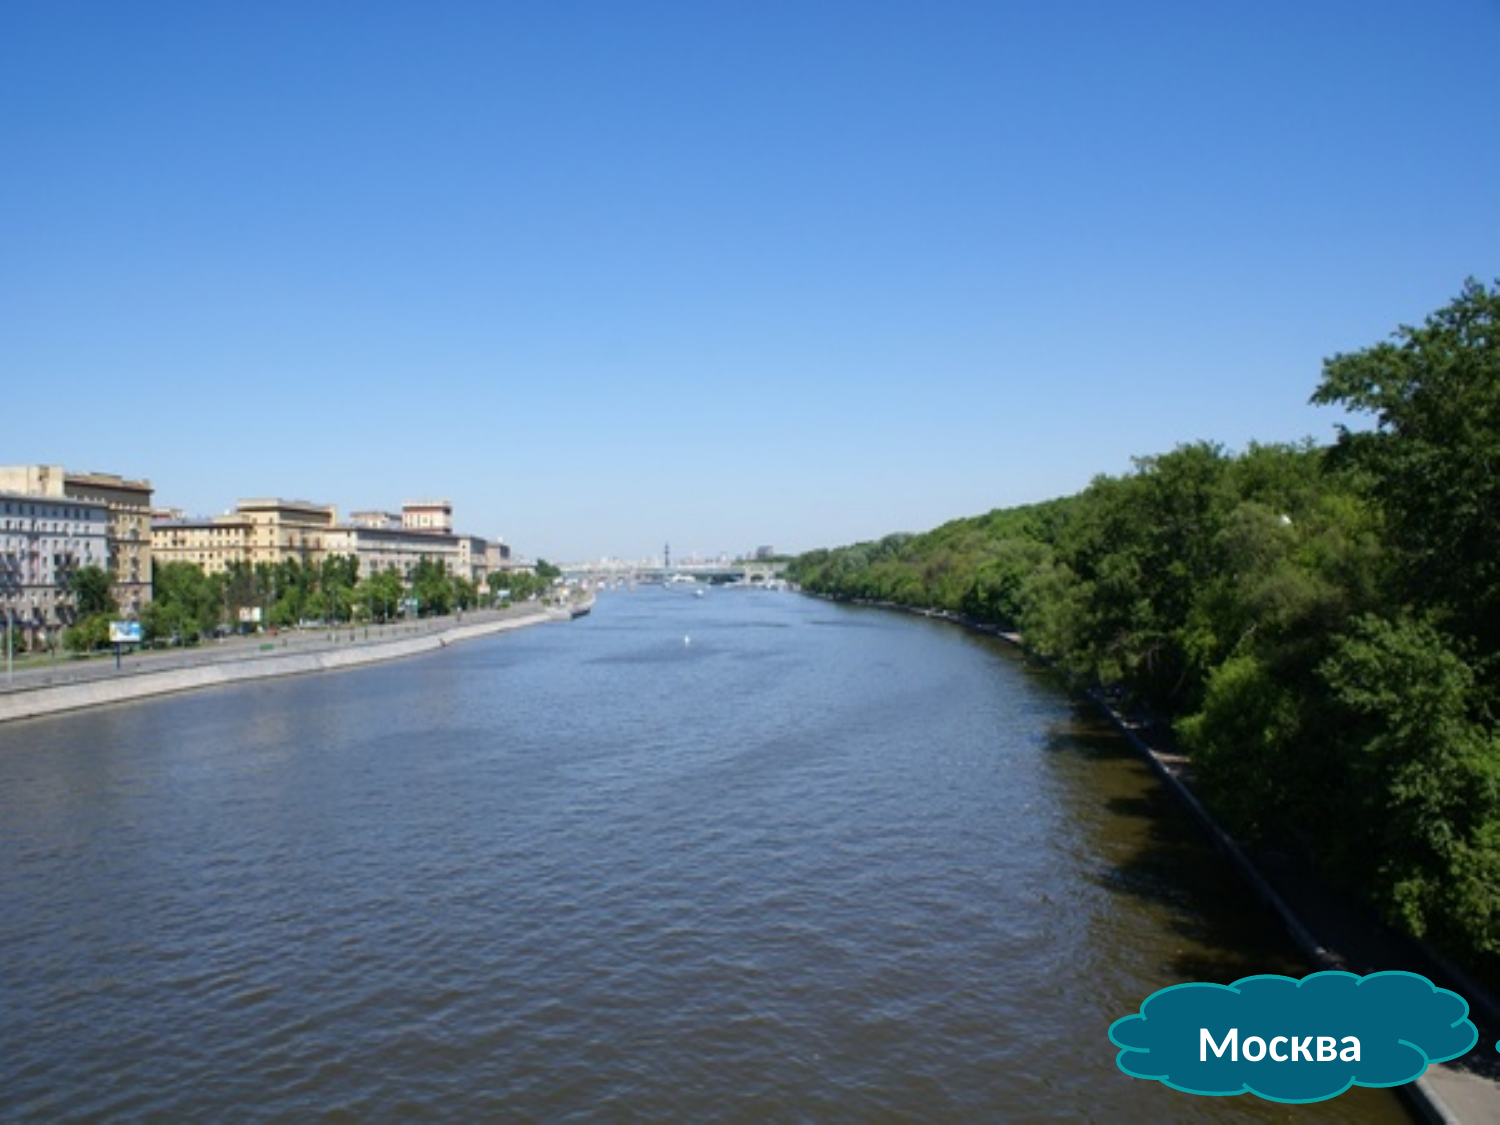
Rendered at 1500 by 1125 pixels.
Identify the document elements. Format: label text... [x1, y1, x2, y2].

text_box Москва [1110, 972, 1477, 1102]
picture [0, 0, 1500, 1125]
